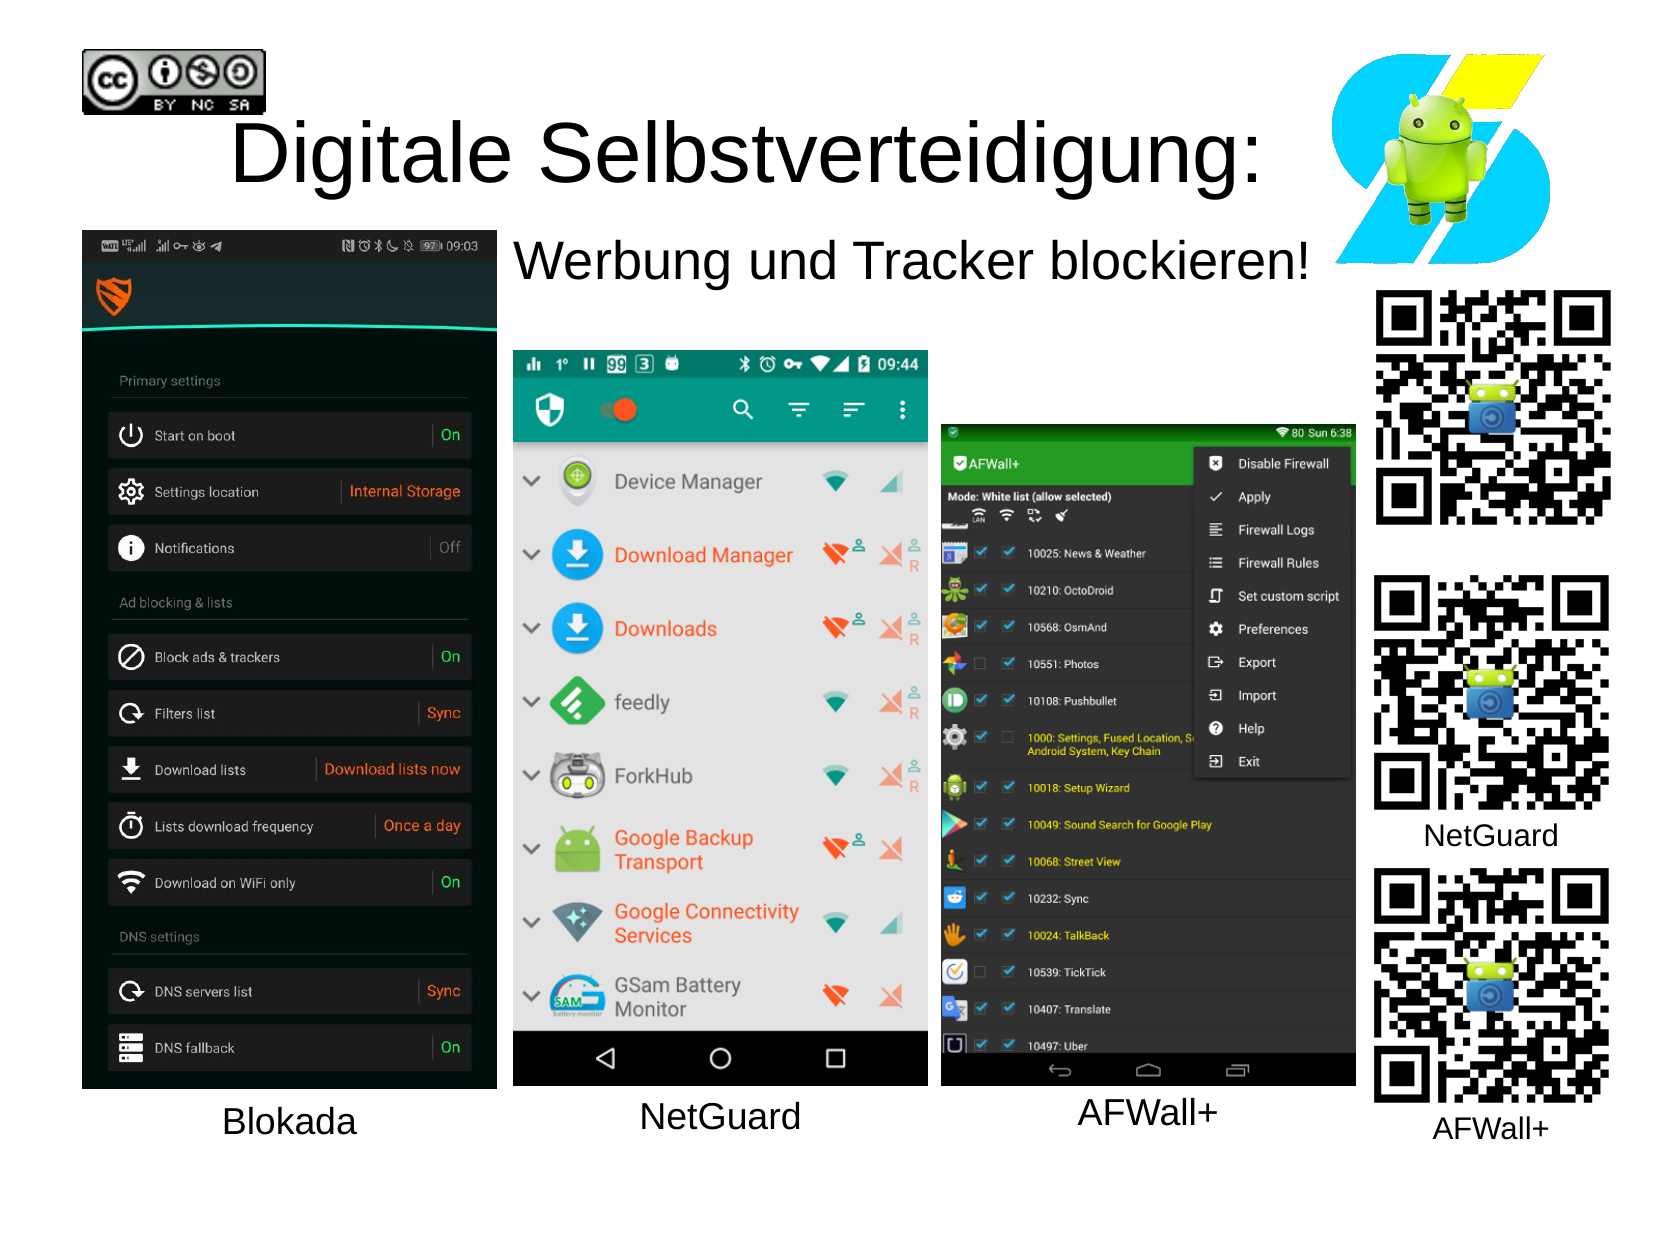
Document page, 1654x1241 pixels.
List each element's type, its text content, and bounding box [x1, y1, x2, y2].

picture [1373, 574, 1610, 811]
picture [941, 424, 1356, 1086]
list Werbung und Tracker blockieren! [82, 231, 1571, 1205]
title Digitale Selbstverteidigung: [82, 49, 1560, 231]
picture [513, 350, 928, 1086]
picture [82, 230, 497, 1089]
picture [1375, 289, 1612, 526]
picture [1373, 867, 1610, 1104]
